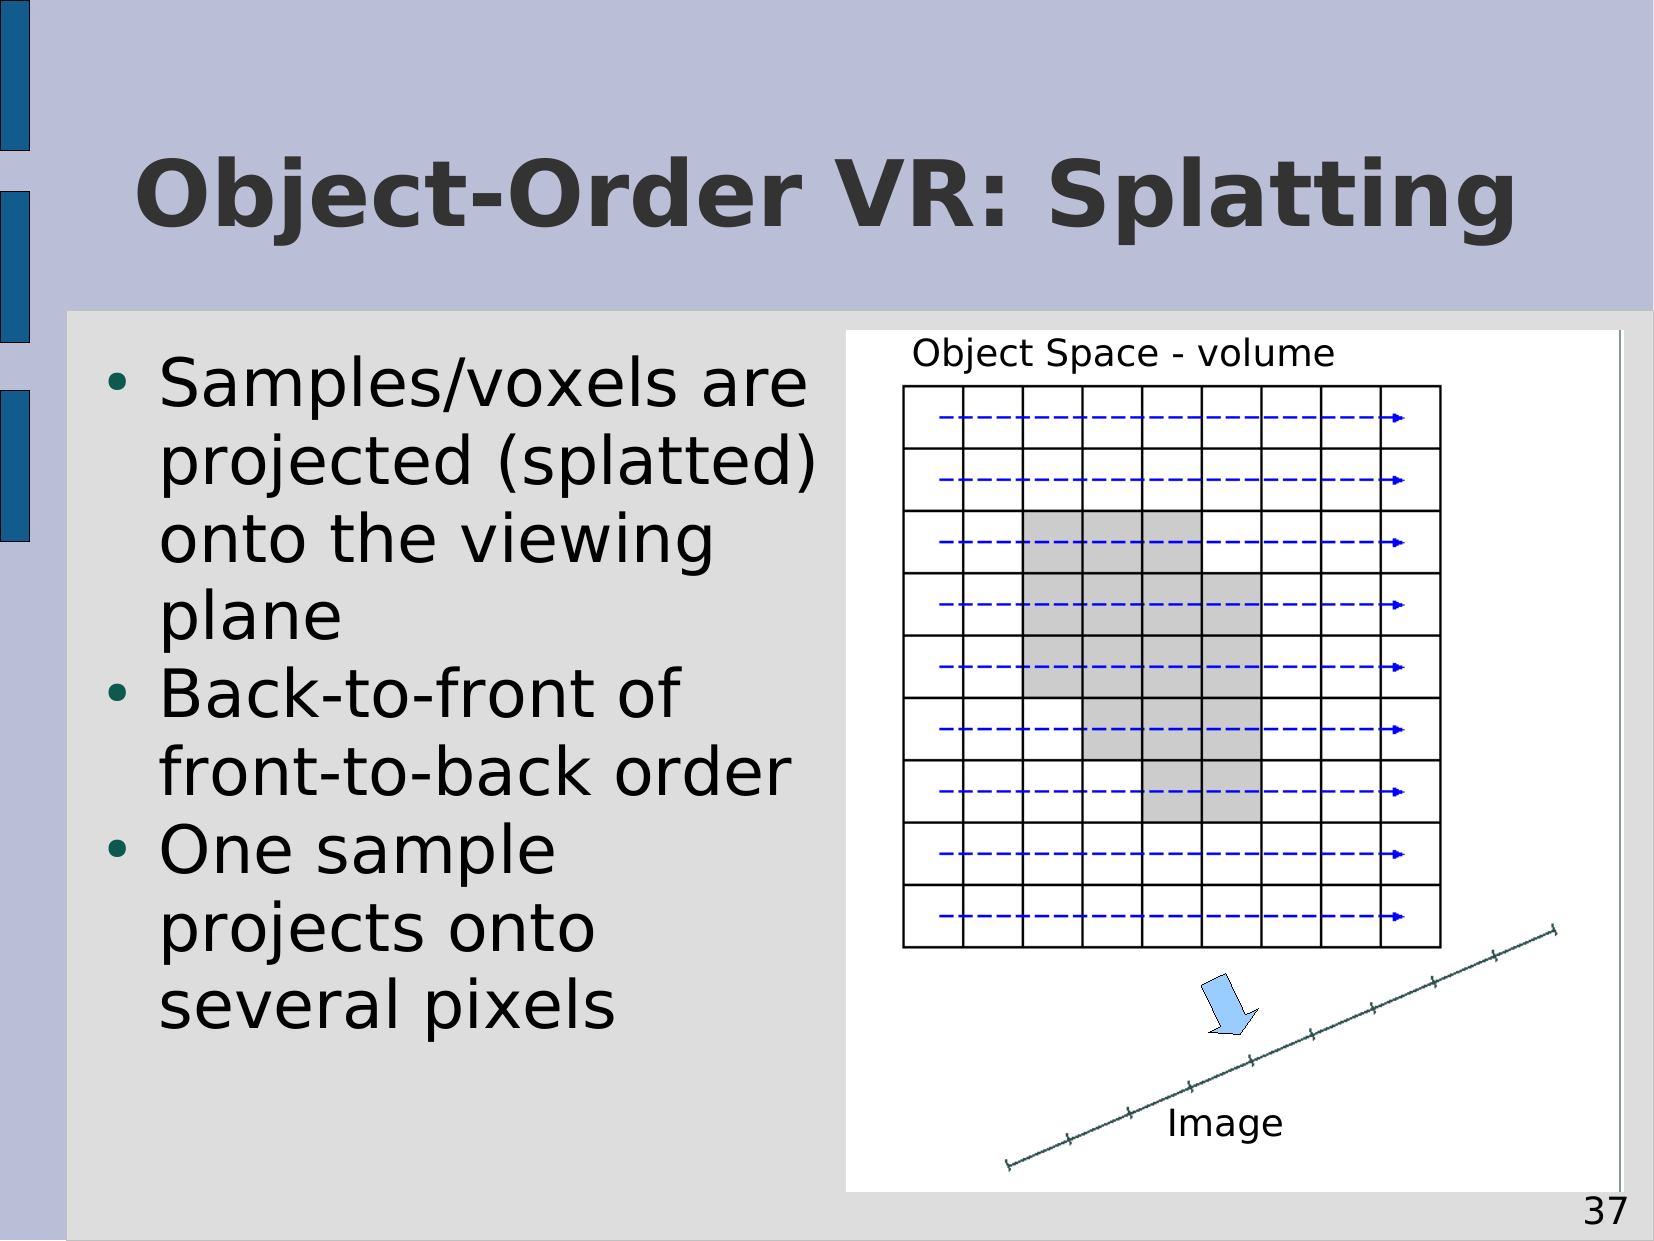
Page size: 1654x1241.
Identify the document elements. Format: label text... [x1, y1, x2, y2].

title Object-Order VR: Splatting [121, 91, 1534, 299]
list Samples/voxels are projected (splatted) onto the viewing plane Back-to-front of front-to-back order One sample projects onto several pixels [87, 344, 845, 1191]
text_box [1201, 973, 1259, 1035]
picture [845, 330, 1624, 1192]
text_box Object Space - volume [896, 324, 1351, 383]
text_box Image [1152, 1094, 1300, 1153]
